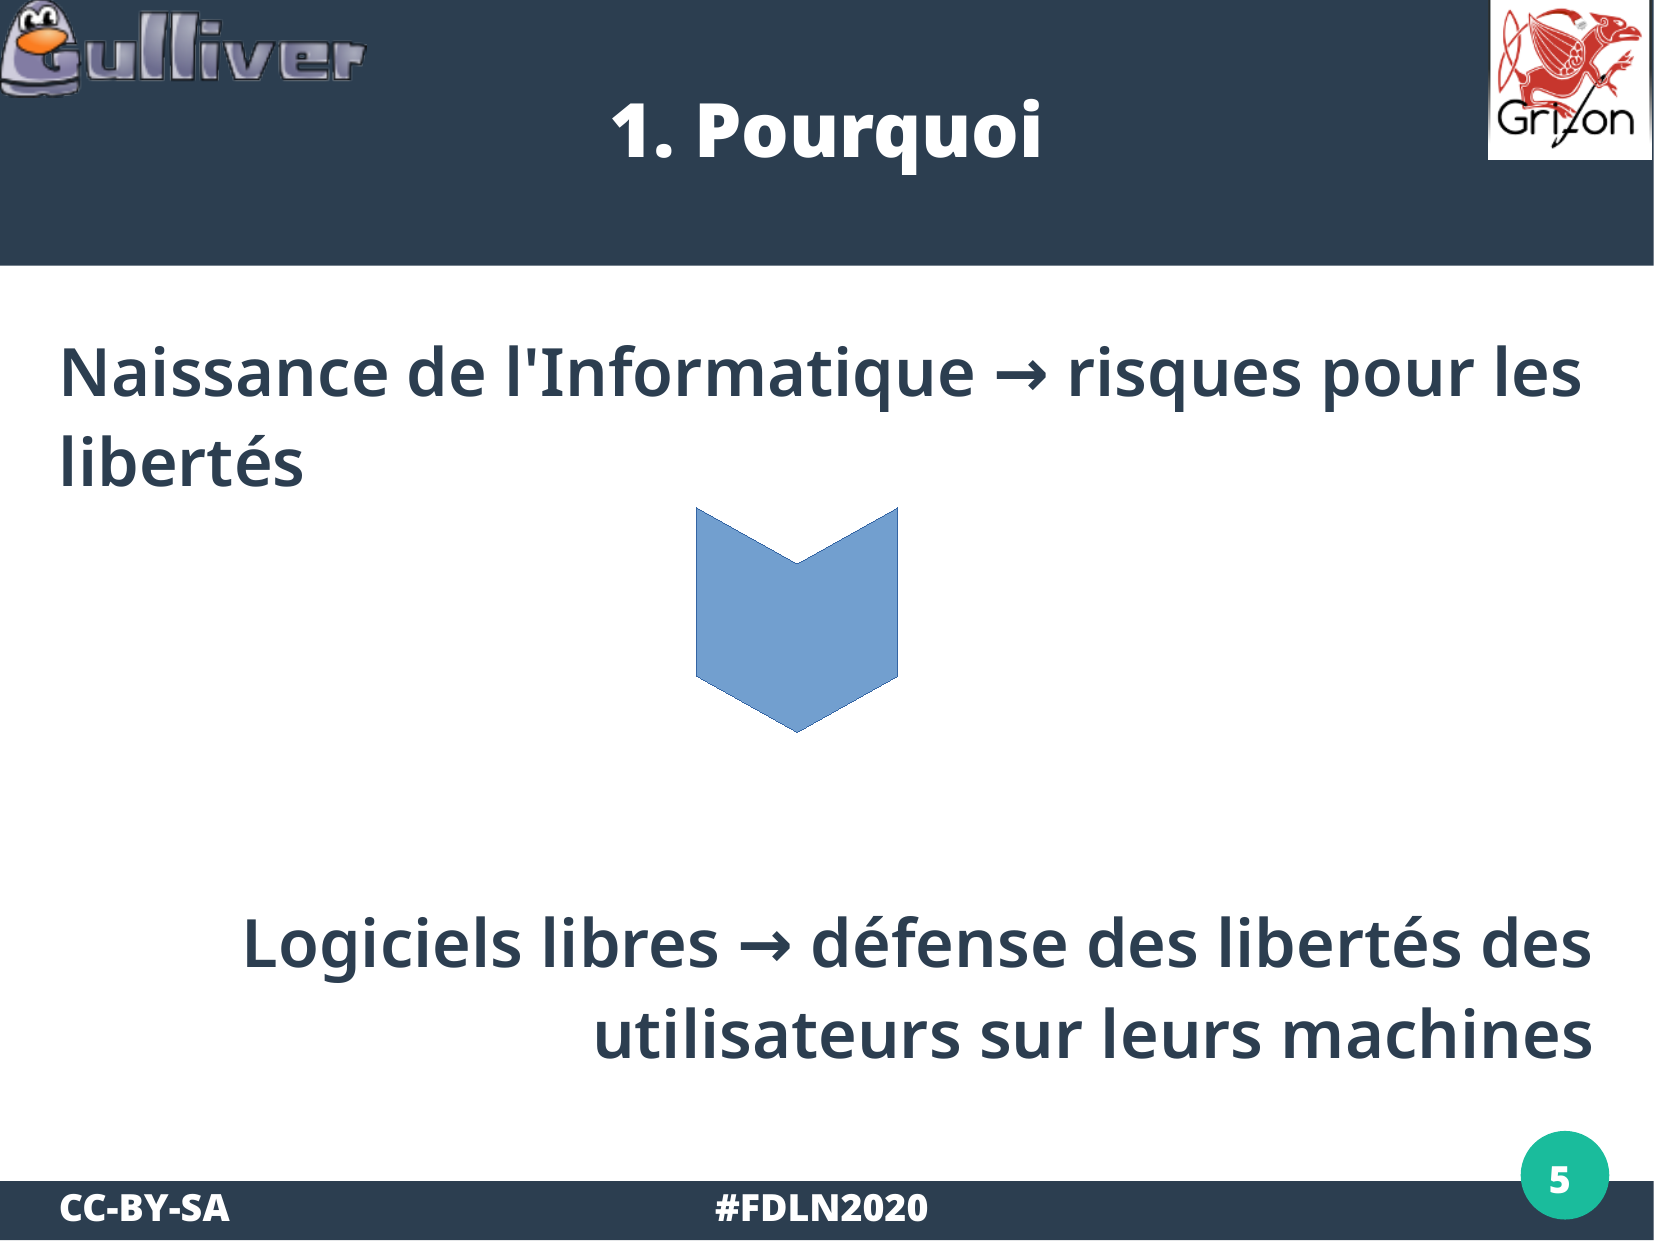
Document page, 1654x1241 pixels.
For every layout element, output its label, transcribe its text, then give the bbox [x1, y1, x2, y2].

list Naissance de l'Informatique → risques pour les libertés Logiciels libres → défense des libertés des utilisateurs sur leurs machines [59, 324, 1595, 1152]
picture [0, 0, 367, 98]
text_box [696, 507, 898, 733]
picture [1488, 0, 1652, 160]
title 1. Pourquoi [59, 49, 1595, 207]
